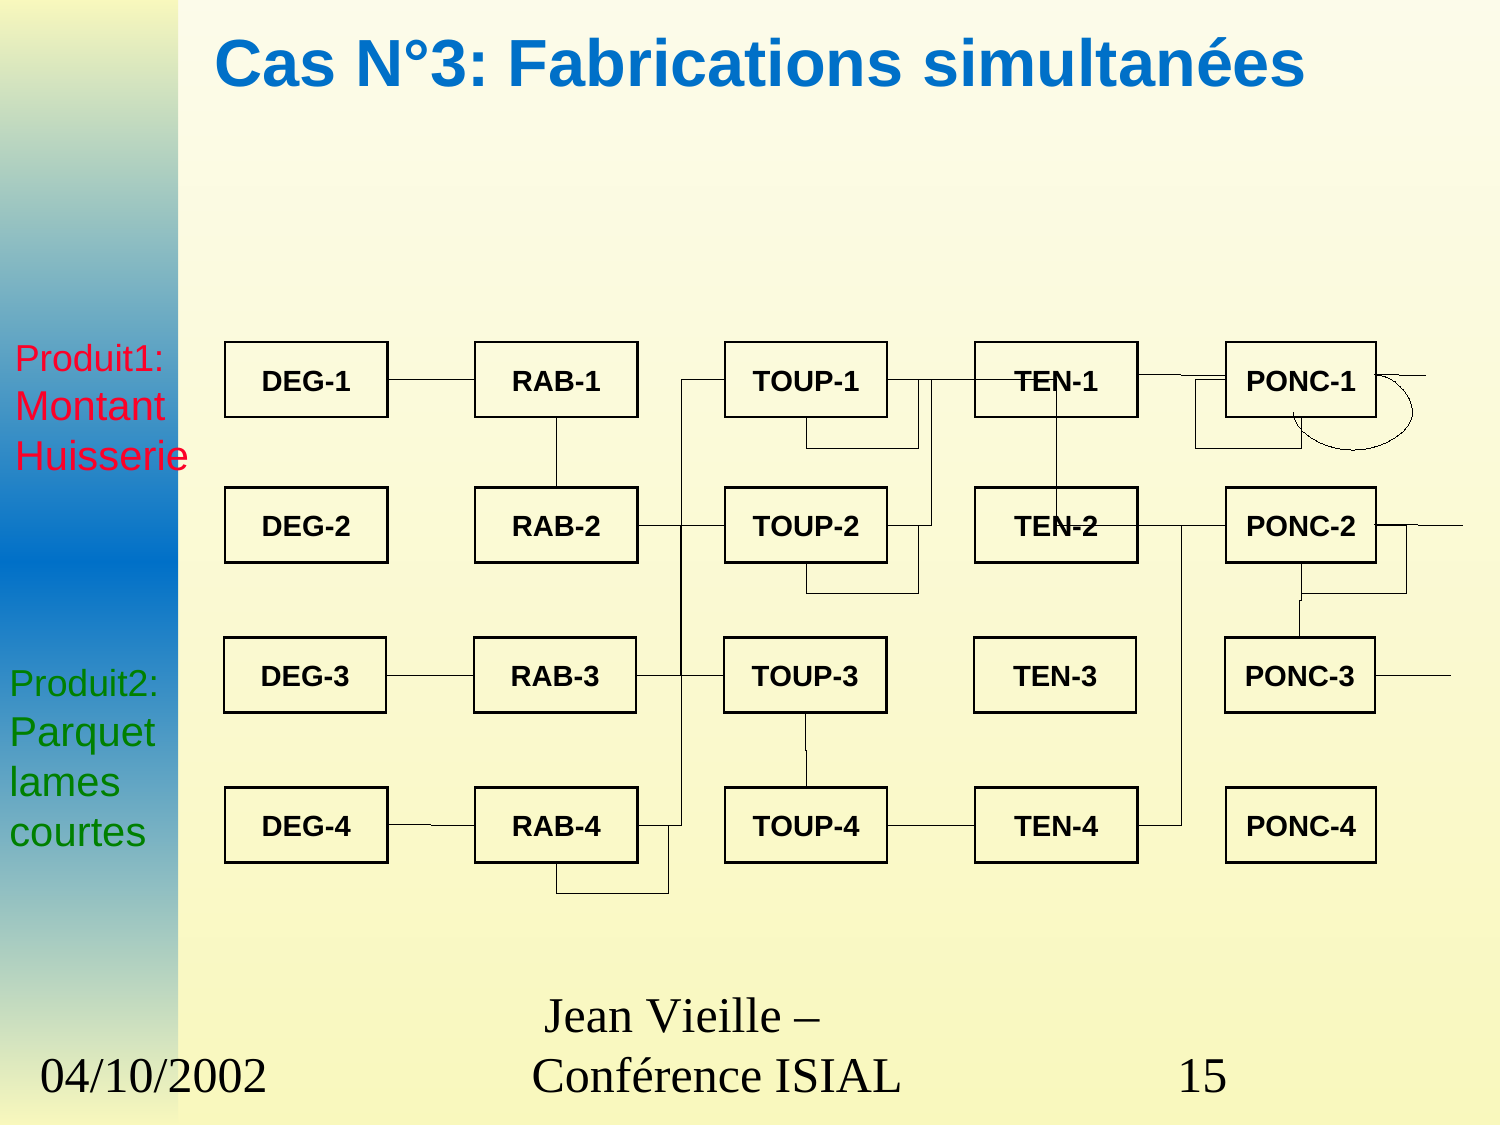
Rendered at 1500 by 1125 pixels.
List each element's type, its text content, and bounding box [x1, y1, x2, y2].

text_box DEG-2 [225, 487, 388, 563]
text_box TEN-2 [1057, 487, 1138, 525]
text_box PONC-3 [1224, 637, 1375, 713]
text_box TEN-3 [973, 637, 1137, 713]
title Cas N°3: Fabrications simultanées [199, 12, 1466, 201]
text_box TOUP-2 [724, 487, 888, 563]
text_box TEN-1 [975, 342, 1138, 418]
text_box DEG-3 [223, 637, 387, 713]
text_box RAB-1 [474, 342, 638, 418]
text_box TOUP-4 [724, 787, 888, 863]
text_box DEG-1 [225, 342, 388, 418]
text_box TEN-4 [975, 787, 1138, 863]
text_box RAB-3 [473, 637, 637, 713]
text_box TEN-1 [975, 380, 1056, 418]
text_box TOUP-1 [724, 342, 888, 418]
text_box PONC-1 [1226, 342, 1377, 418]
text_box RAB-2 [474, 487, 638, 563]
text_box Produit1: Montant Huisserie [0, 326, 205, 488]
text_box TOUP-3 [723, 637, 887, 713]
text_box DEG-4 [225, 787, 388, 863]
text_box Produit2: Parquet lames courtes [9, 647, 171, 863]
text_box PONC-2 [1226, 487, 1377, 563]
text_box RAB-4 [474, 787, 638, 863]
text_box TEN-2 [975, 487, 1138, 563]
text_box PONC-4 [1226, 787, 1377, 863]
